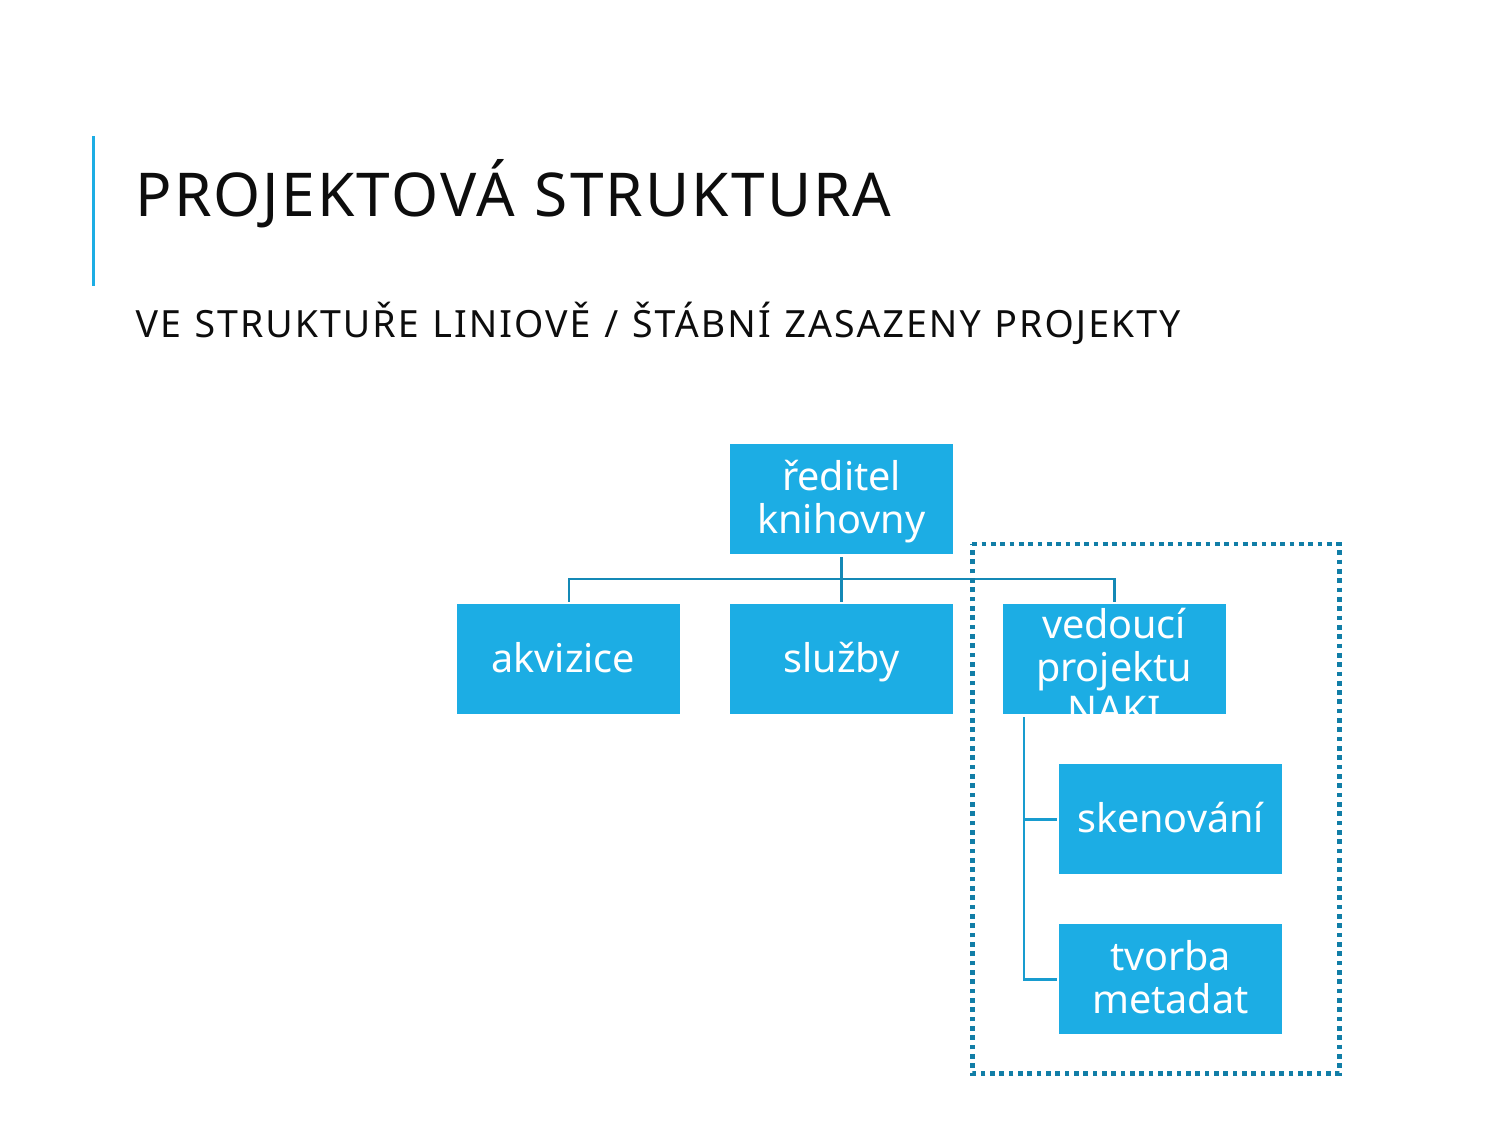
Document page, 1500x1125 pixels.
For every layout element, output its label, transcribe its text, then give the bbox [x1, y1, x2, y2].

text_box vedoucí projektu NAKI [1001, 602, 1227, 716]
text_box ředitel knihovny [728, 442, 955, 556]
text_box tvorba metadat [1057, 922, 1284, 1036]
text_box skenování [1057, 762, 1284, 876]
title Projektová struktura ve struktuře liniově / štábní zasazeny projekty [120, 159, 1317, 406]
text_box služby [728, 602, 955, 716]
text_box akvizice [456, 602, 682, 716]
